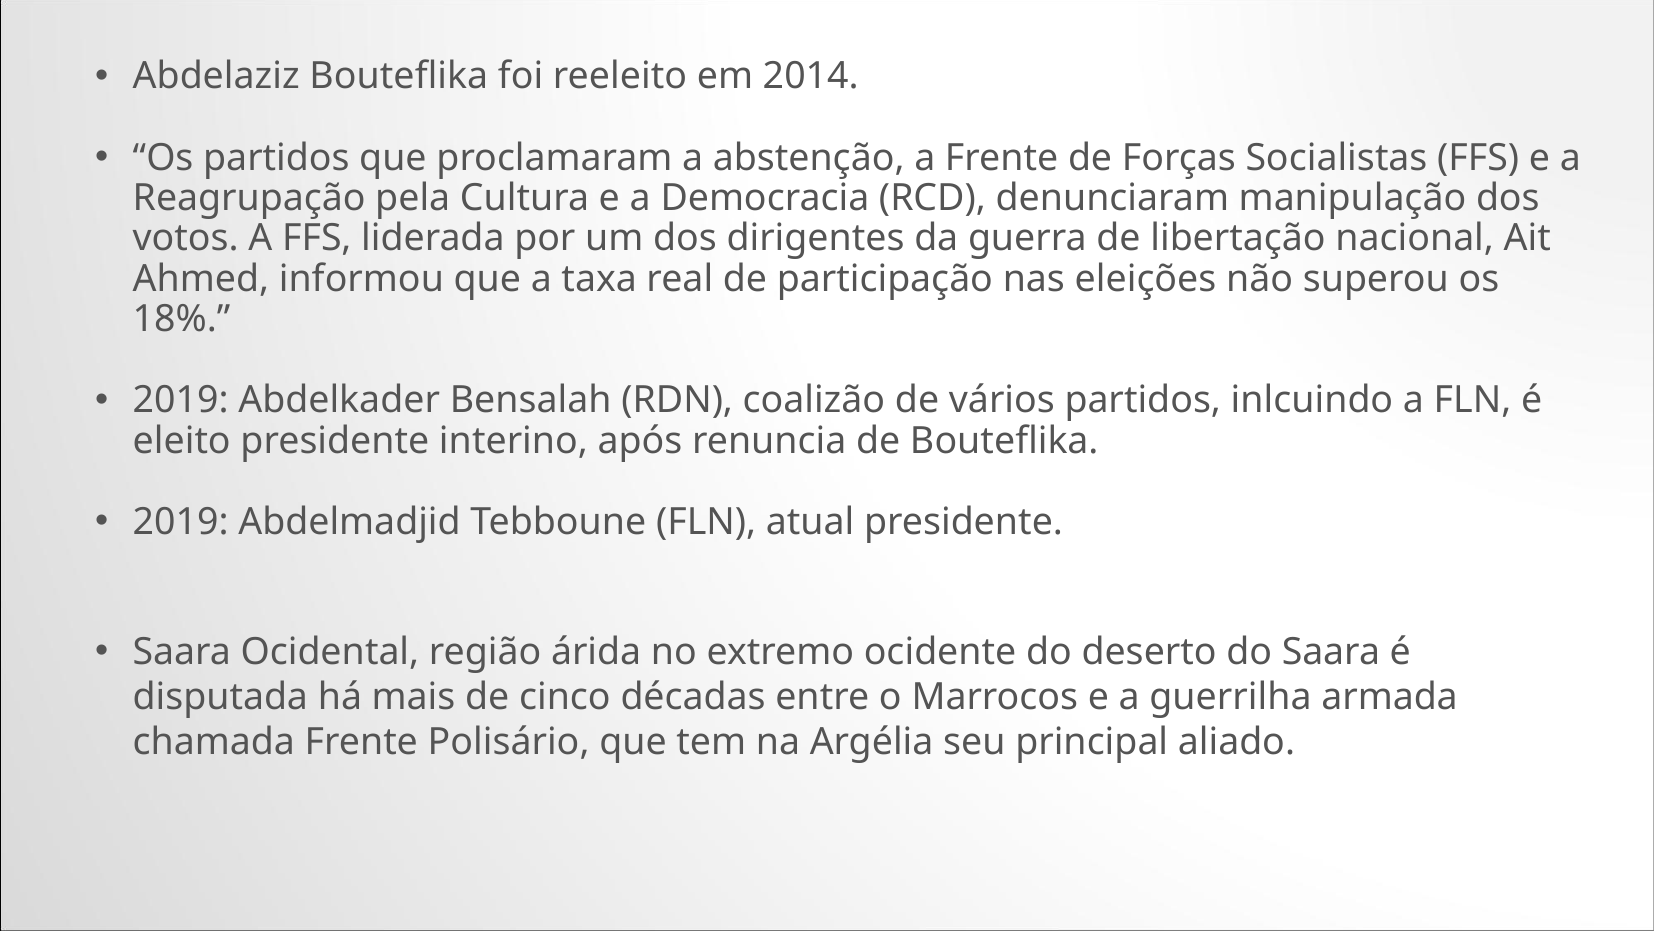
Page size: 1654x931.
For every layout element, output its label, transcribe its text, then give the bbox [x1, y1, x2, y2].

picture [0, 0, 1654, 931]
text_box Abdelaziz Bouteﬂika foi reeleito em 2014. “Os partidos que proclamaram a abstenção, a Frente de Forças Socialistas (FFS) e a Reagrupação pela Cultura e a Democracia (RCD), denunciaram manipulação dos votos. A FFS, liderada por um dos dirigentes da guerra de libertação nacional, Ait Ahmed, informou que a taxa real de participação nas eleições não superou os 18%.” 2019: Abdelkader Bensalah (RDN), coalizão de vários partidos, inlcuindo a FLN, é eleito presidente interino, após renuncia de Bouteflika. 2019: Abdelmadjid Tebboune (FLN), atual presidente. Saara Ocidental, região árida no extremo ocidente do deserto do Saara é disputada há mais de cinco décadas entre o Marrocos e a guerrilha armada chamada Frente Polisário, que tem na Argélia seu principal aliado. [73, 48, 1612, 904]
